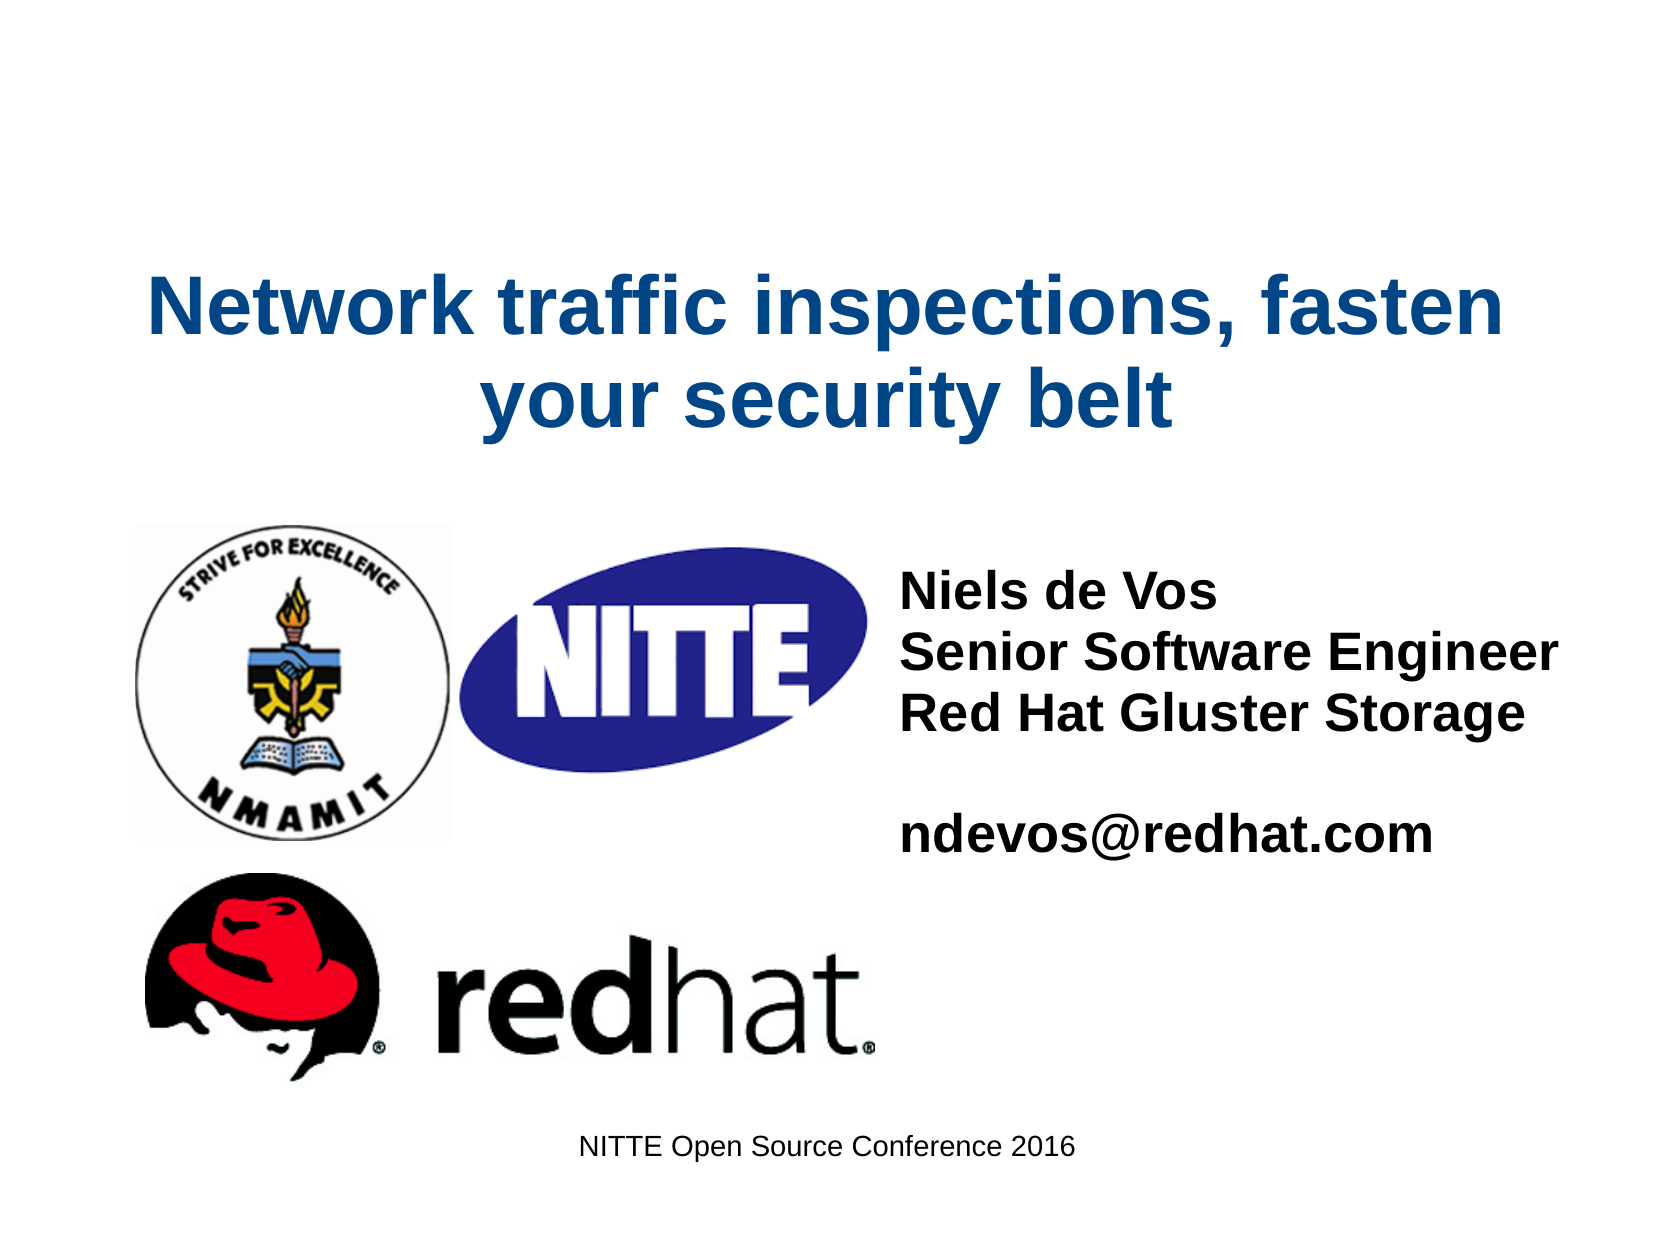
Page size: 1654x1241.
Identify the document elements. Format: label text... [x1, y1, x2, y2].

picture [145, 873, 875, 1108]
text_box Niels de Vos Senior Software Engineer Red Hat Gluster Storage ndevos@redhat.com [885, 553, 1591, 932]
subtitle Network traffic inspections, fasten your security belt [82, 213, 1571, 493]
picture [135, 524, 886, 841]
